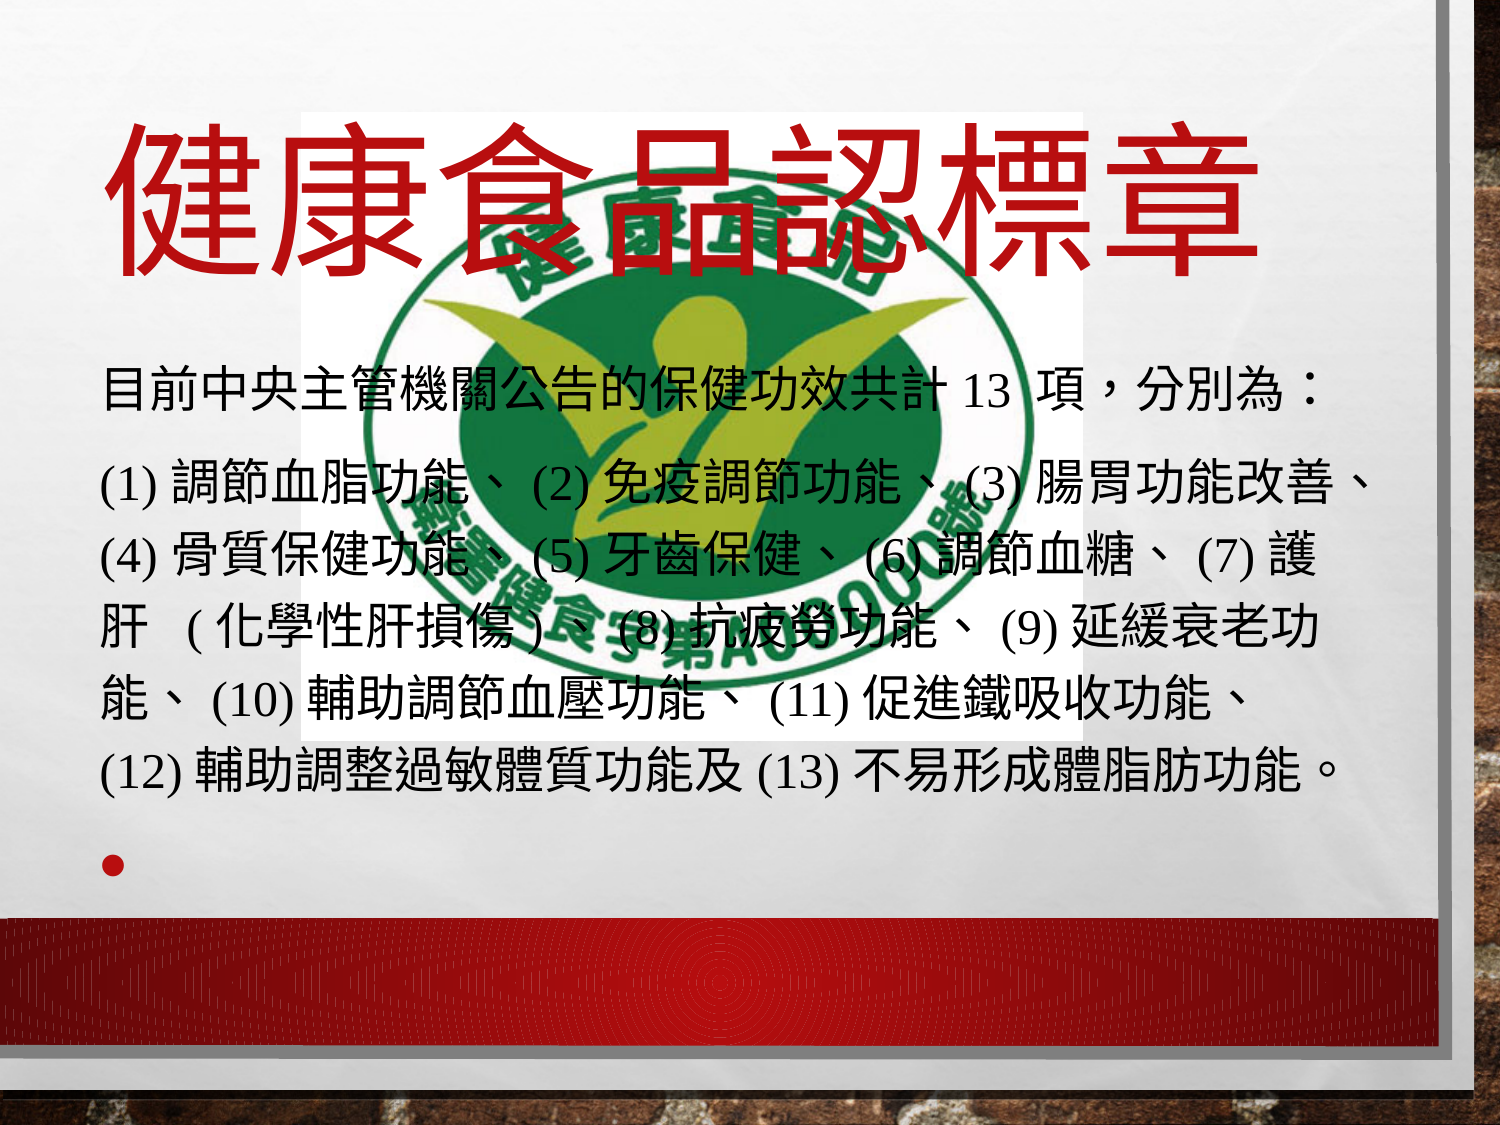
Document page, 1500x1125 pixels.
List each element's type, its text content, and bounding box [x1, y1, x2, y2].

list 目前中央主管機關公告的保健功效共計13 項，分別為： (1)調節血脂功能、(2)免疫調節功能、(3)腸胃功能改善、(4)骨質保健功能、(5)牙齒保健、(6)調節血糖、(7)護肝 (化學性肝損傷)、(8)抗疲勞功能、(9)延緩衰老功能、(10)輔助調節血壓功能、(11)促進鐵吸收功能、(12)輔助調整過敏體質功能及(13)不易形成體脂肪功能。 [84, 338, 1364, 882]
picture [301, 302, 1083, 338]
title 健康食品認標章 [84, 112, 1364, 302]
